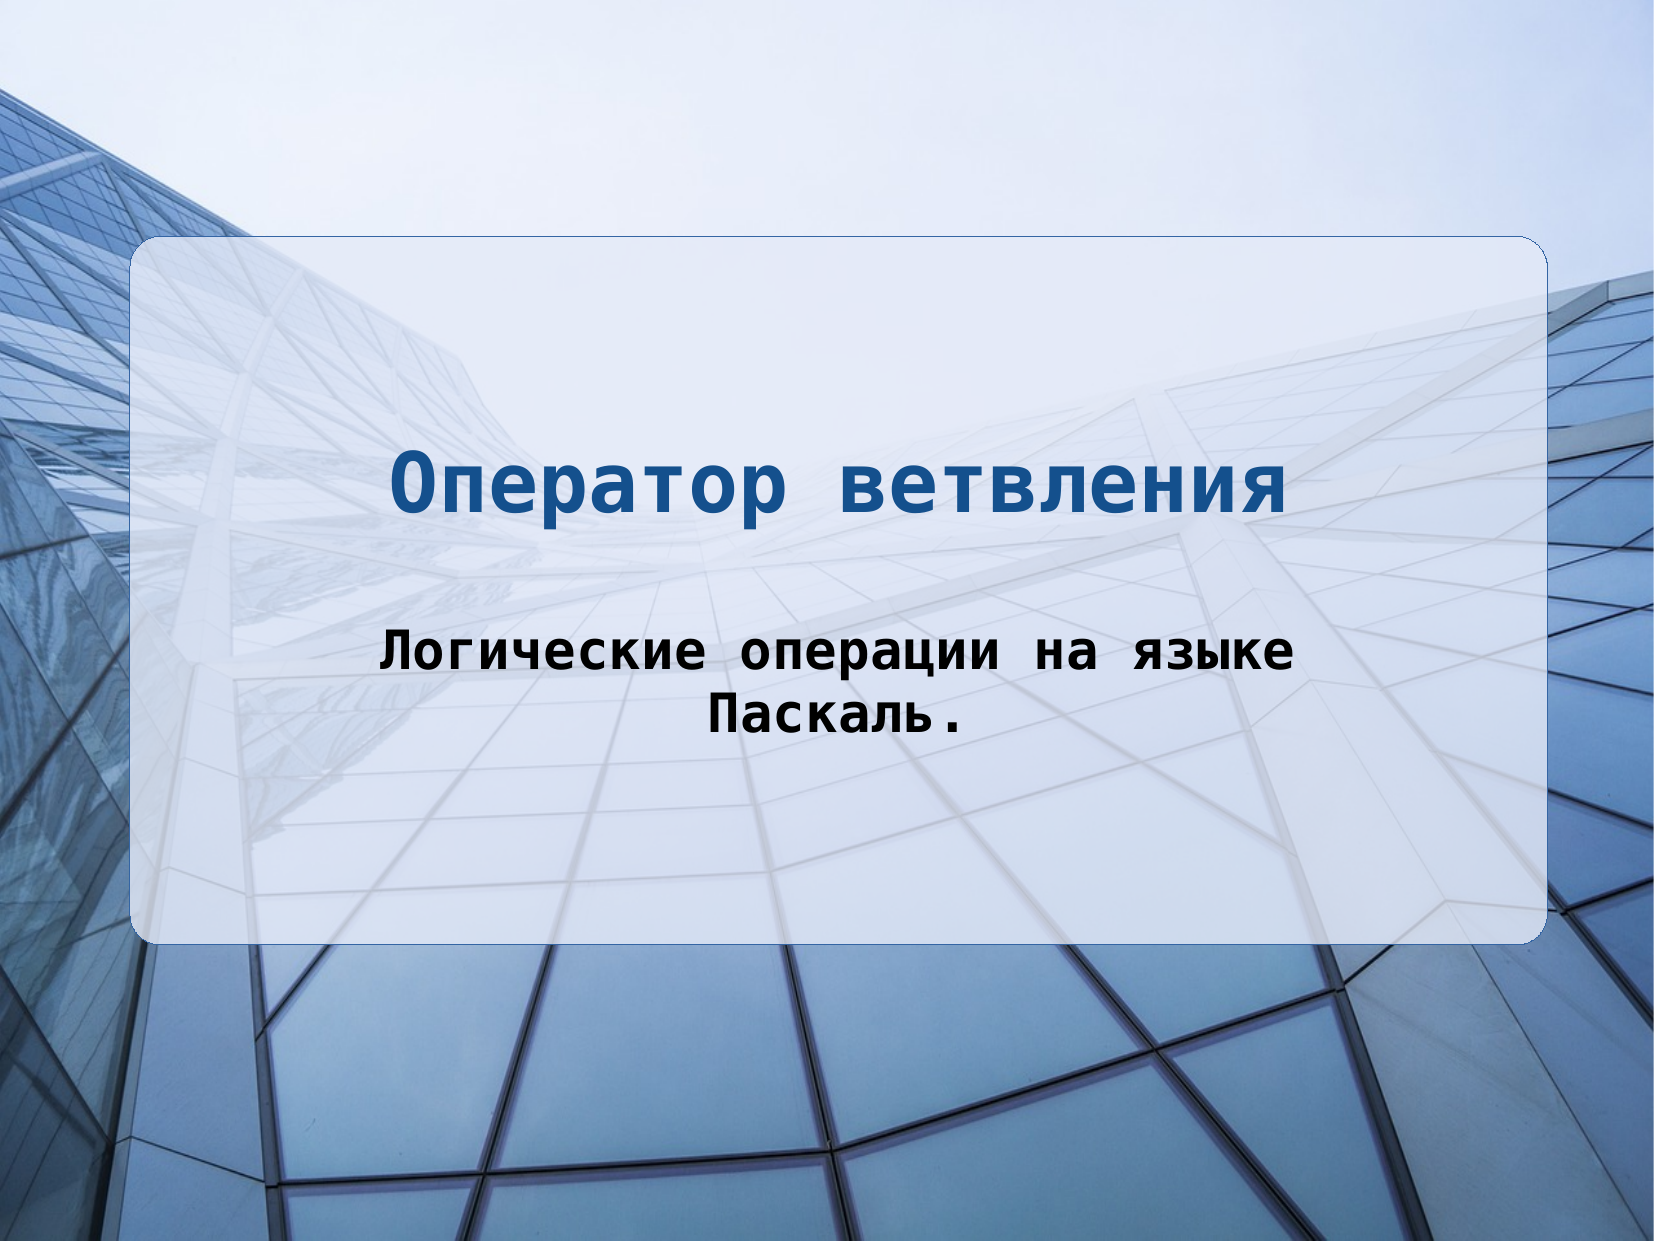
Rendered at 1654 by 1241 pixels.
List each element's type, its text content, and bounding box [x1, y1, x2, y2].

picture [0, 0, 1654, 1241]
text_box Оператор ветвления Логические операции на языке Паскаль. [129, 236, 1548, 945]
